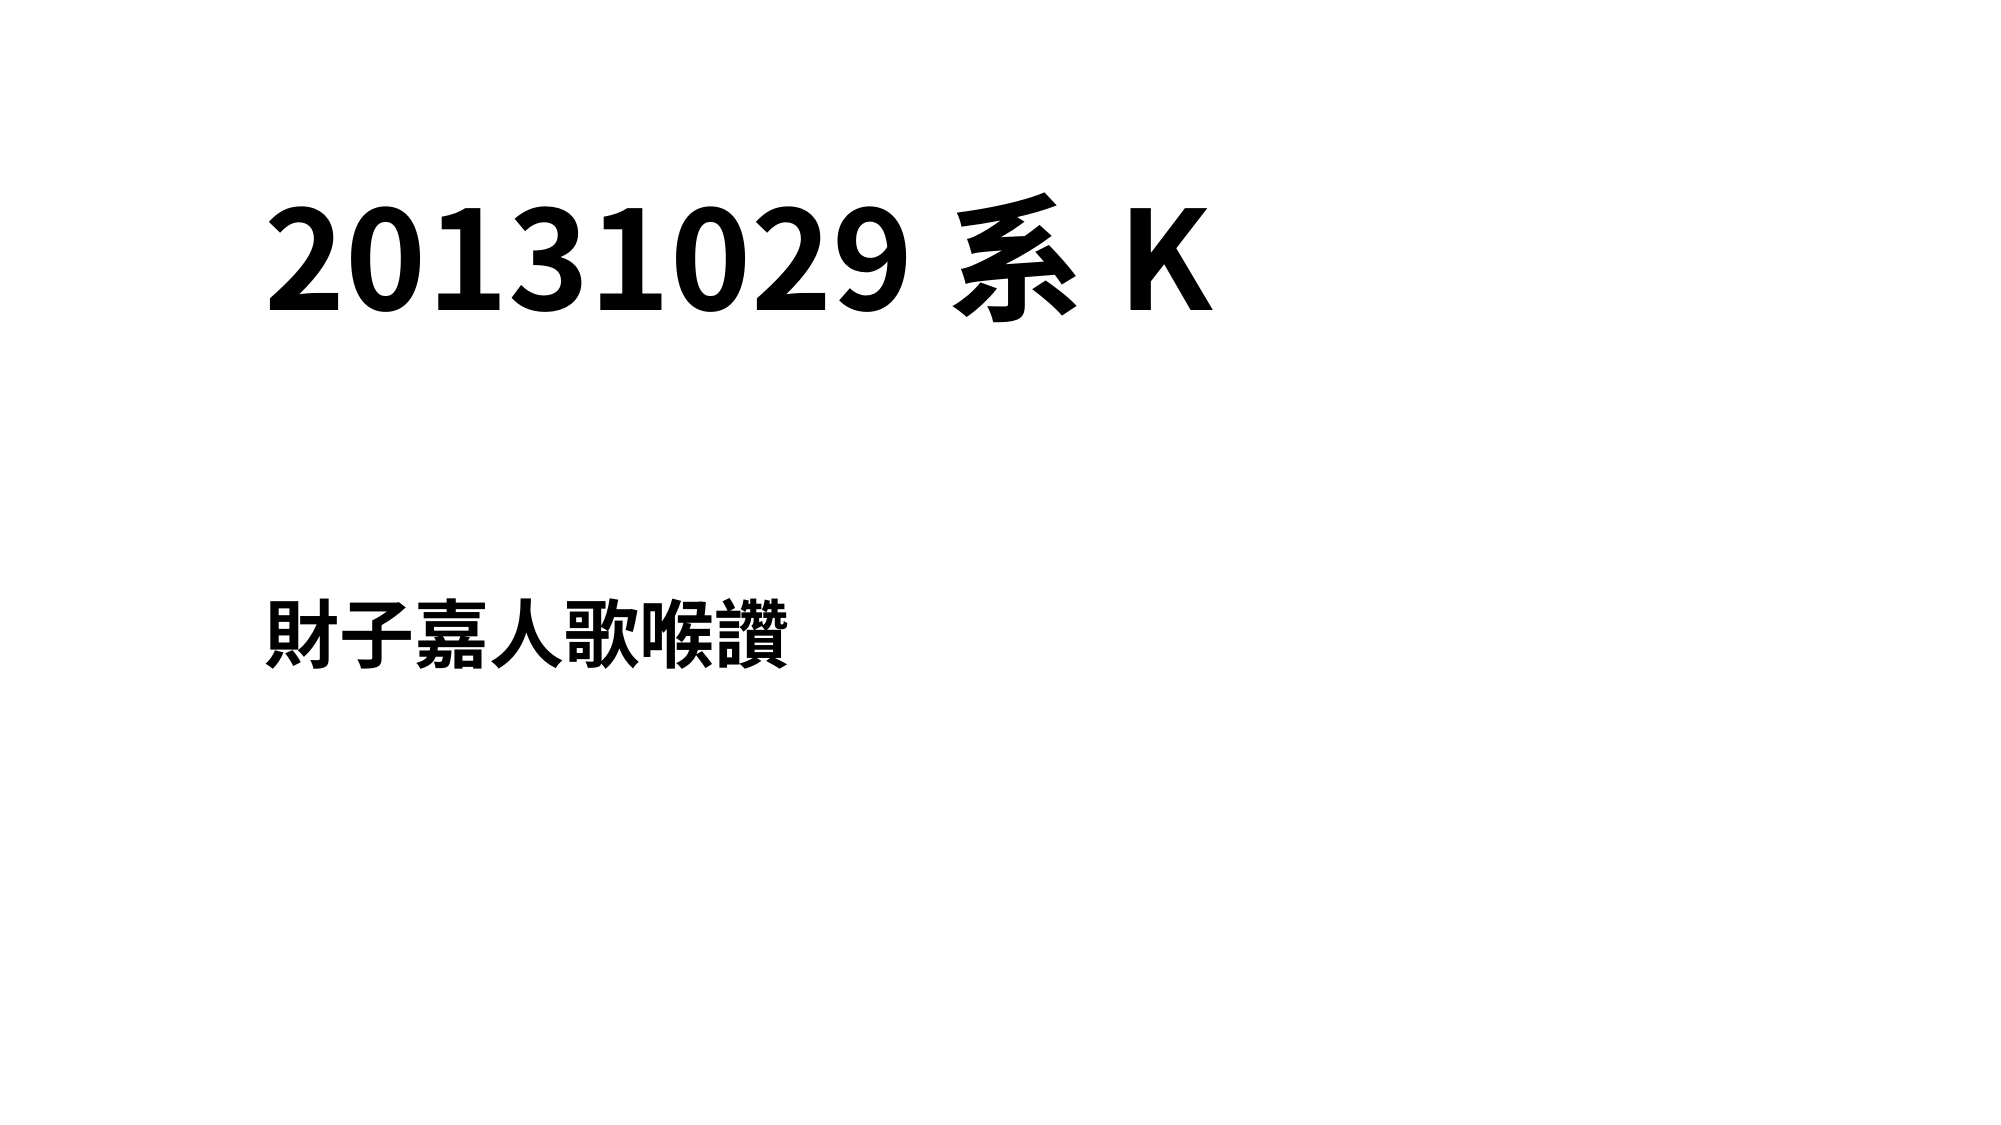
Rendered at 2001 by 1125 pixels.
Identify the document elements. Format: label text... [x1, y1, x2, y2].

title 20131029系K [249, 184, 1750, 576]
subtitle 財子嘉人歌喉讚 [249, 590, 1750, 863]
